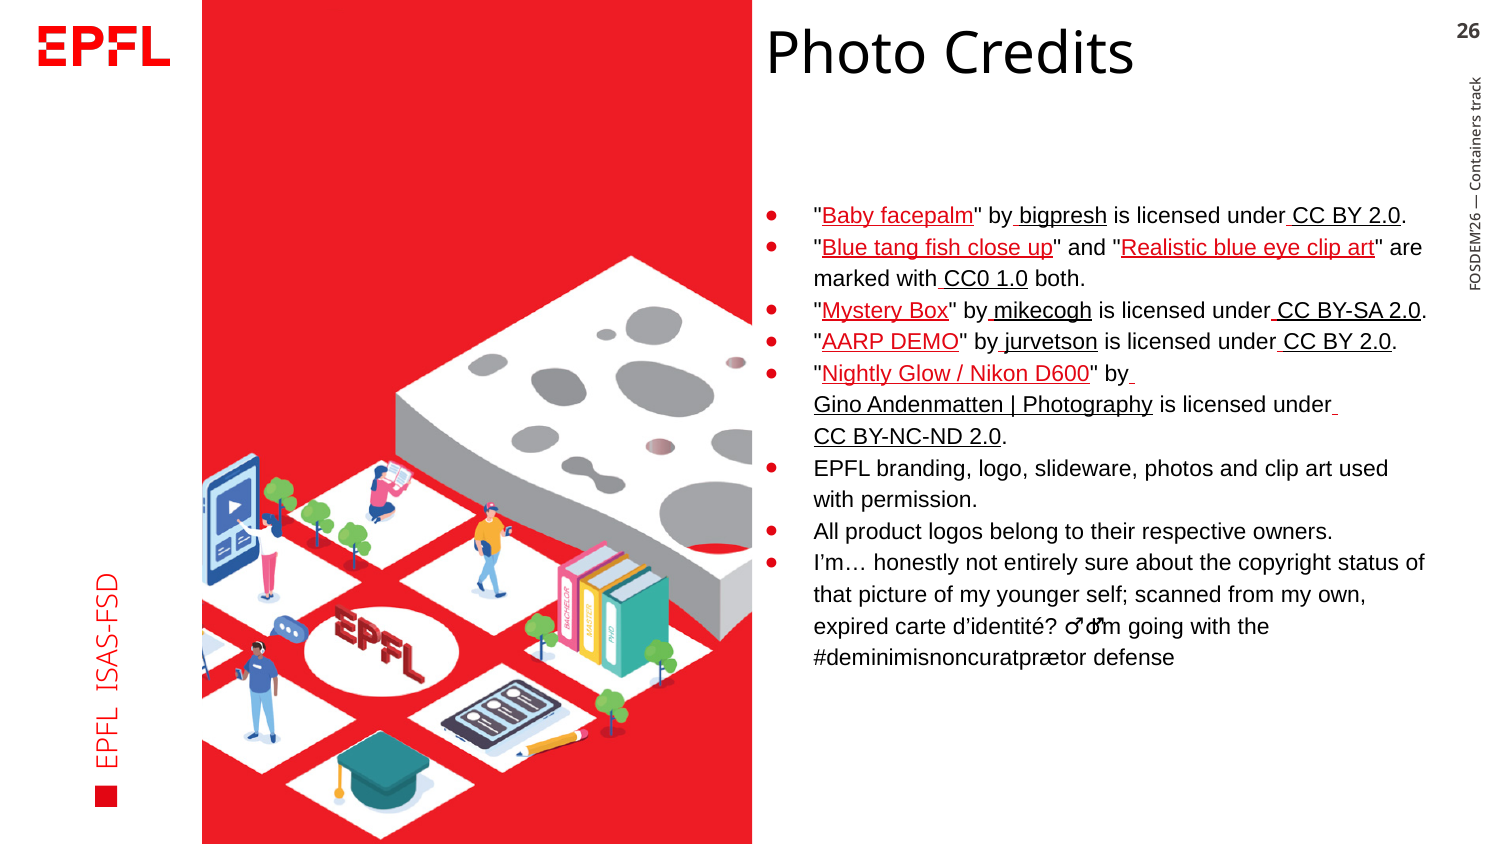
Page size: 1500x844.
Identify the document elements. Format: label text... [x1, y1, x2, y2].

picture [38, 26, 170, 66]
title Photo Credits [750, 0, 1447, 169]
list "Baby facepalm" by bigpresh is licensed under CC BY 2.0. "Blue tang fish close up" and "Realistic blue eye clip art" are marked with CC0 1.0 both. "Mystery Box" by mikecogh is licensed under CC BY-SA 2.0. "AARP DEMO" by jurvetson is licensed under CC BY 2.0. "Nightly Glow / Nikon D600" by Gino Andenmatten | Photography is licensed under CC BY-NC-ND 2.0. EPFL branding, logo, slideware, photos and clip art used with permission. All product logos belong to their respective owners. I’m… honestly not entirely sure about the copyright status of that picture of my younger self; scanned from my own, expired carte d’identité? 🤷‍♂️ I’m going with the #deminimisnoncuratprætor defense [723, 181, 1449, 844]
slide_number <number> [1447, 0, 1496, 65]
picture [202, 0, 480, 844]
